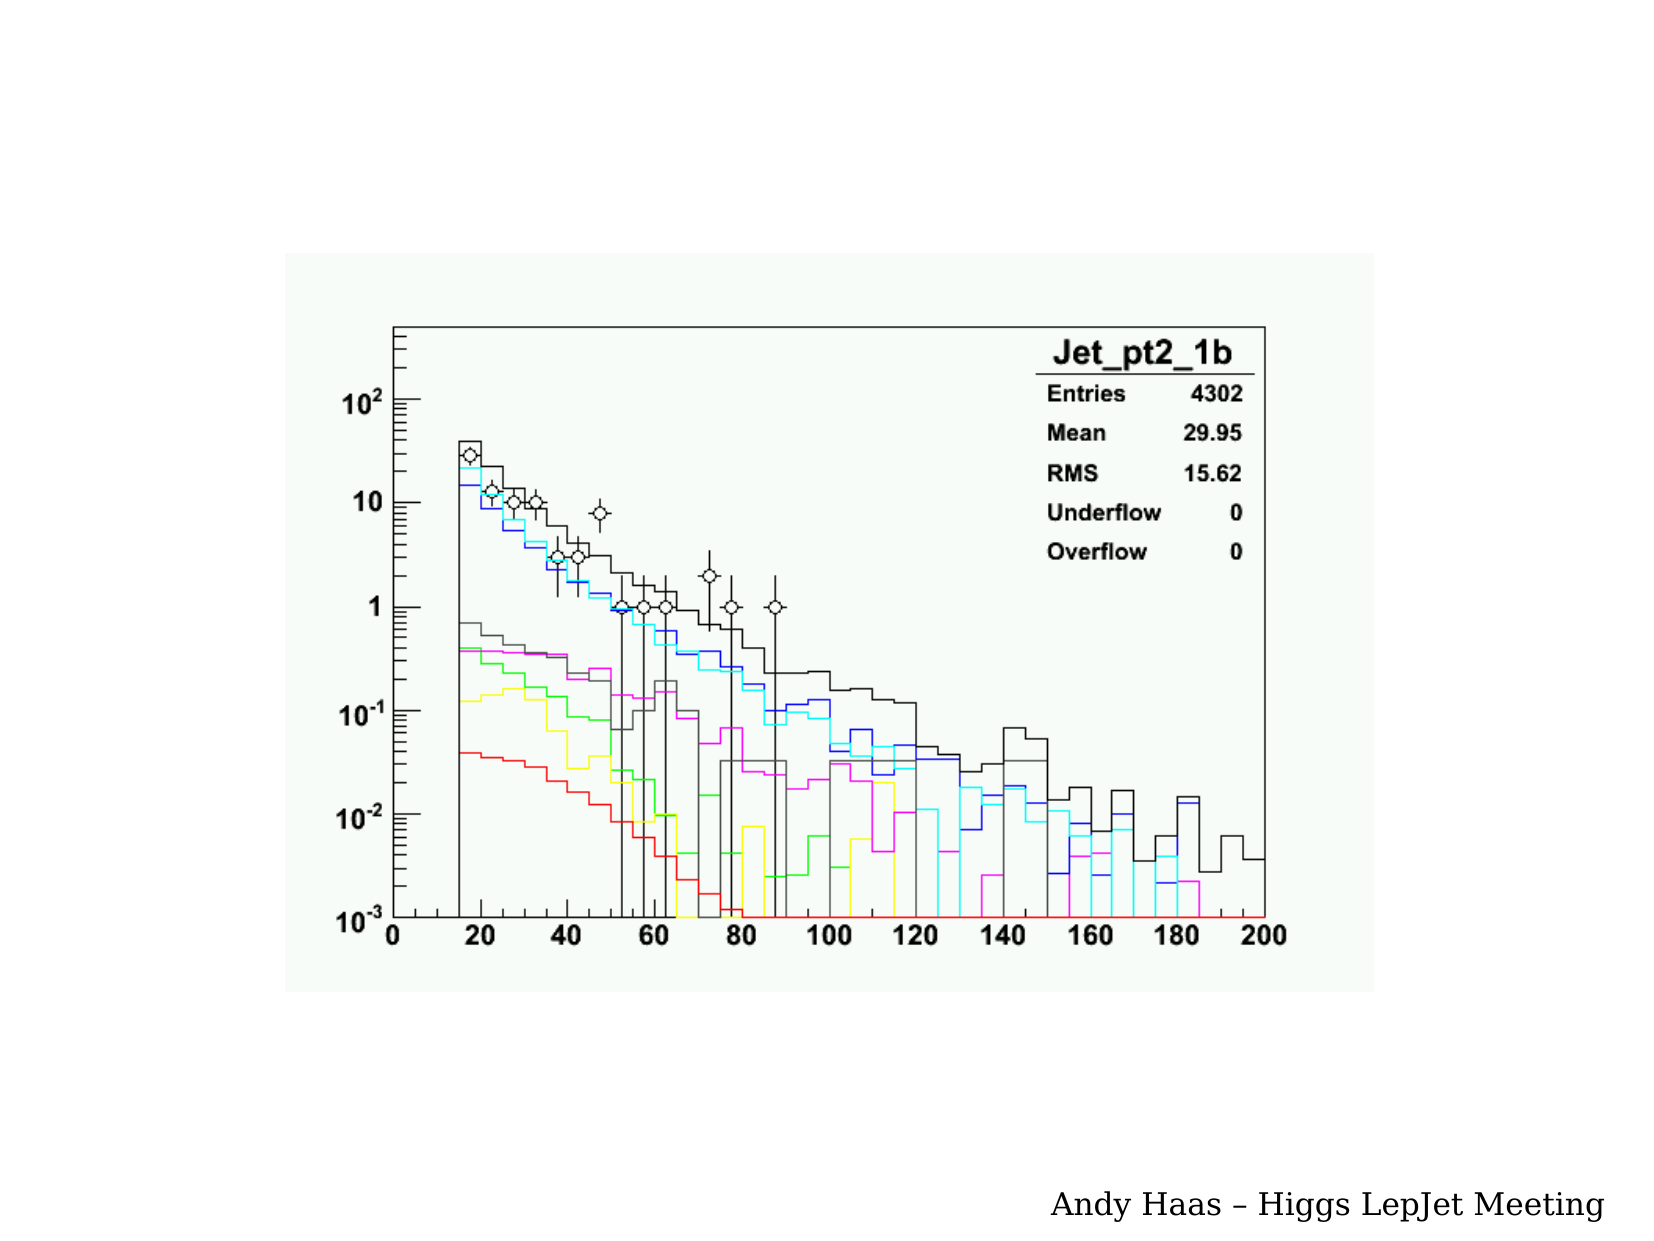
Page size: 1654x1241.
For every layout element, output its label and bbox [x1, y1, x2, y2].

picture [285, 253, 1374, 992]
